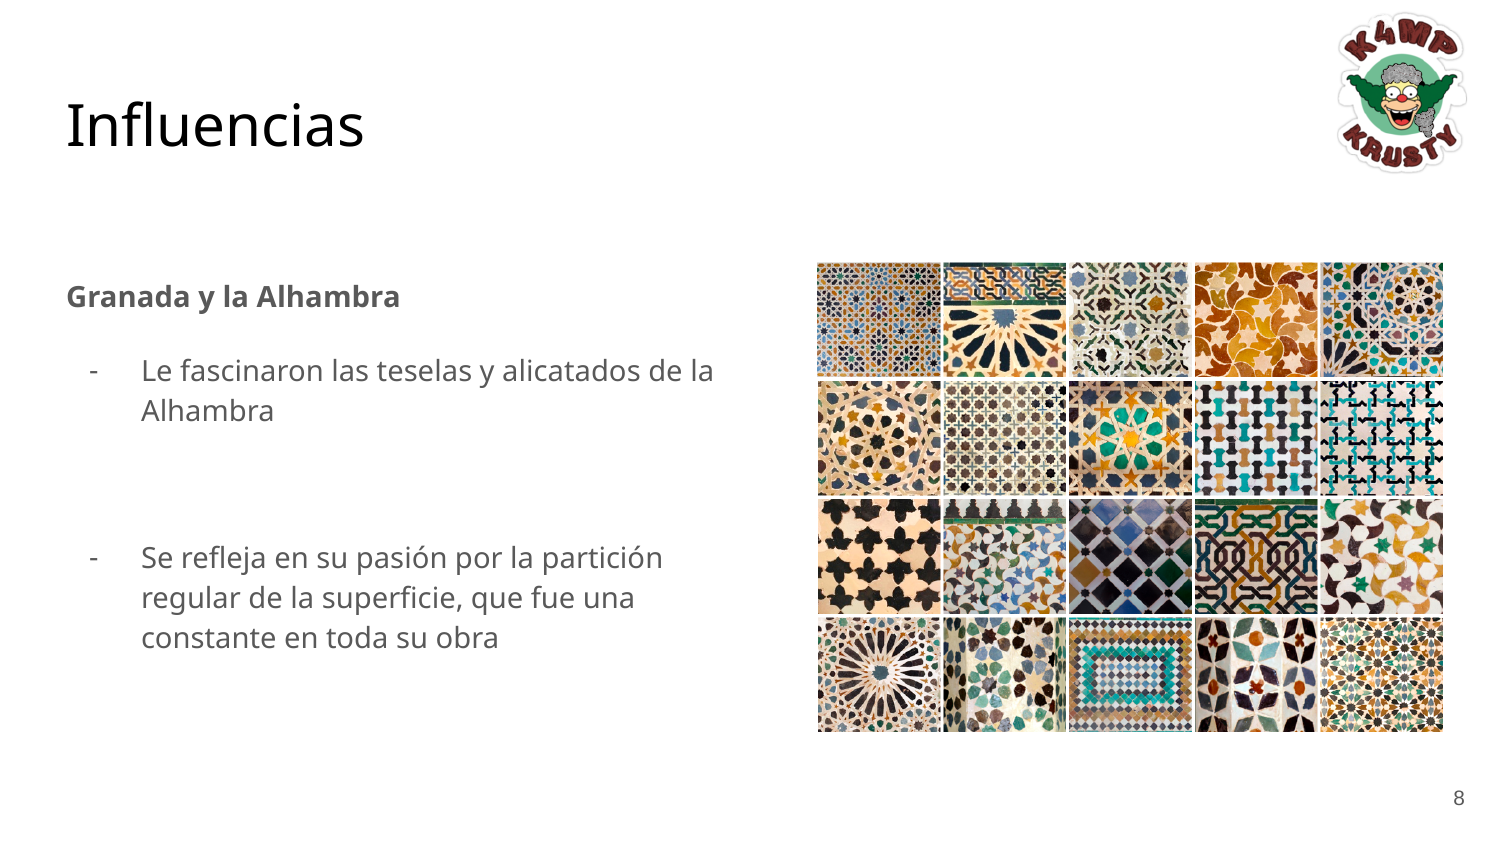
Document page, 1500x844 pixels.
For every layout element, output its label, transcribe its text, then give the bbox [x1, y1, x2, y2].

slide_number 1 [1389, 764, 1480, 830]
picture [812, 258, 1449, 736]
list Granada y la Alhambra Le fascinaron las teselas y alicatados de la Alhambra Se refleja en su pasión por la partición regular de la superficie, que fue una constante en toda su obra [51, 258, 775, 819]
picture [1316, 10, 1488, 175]
title Influencias [51, 72, 1449, 167]
